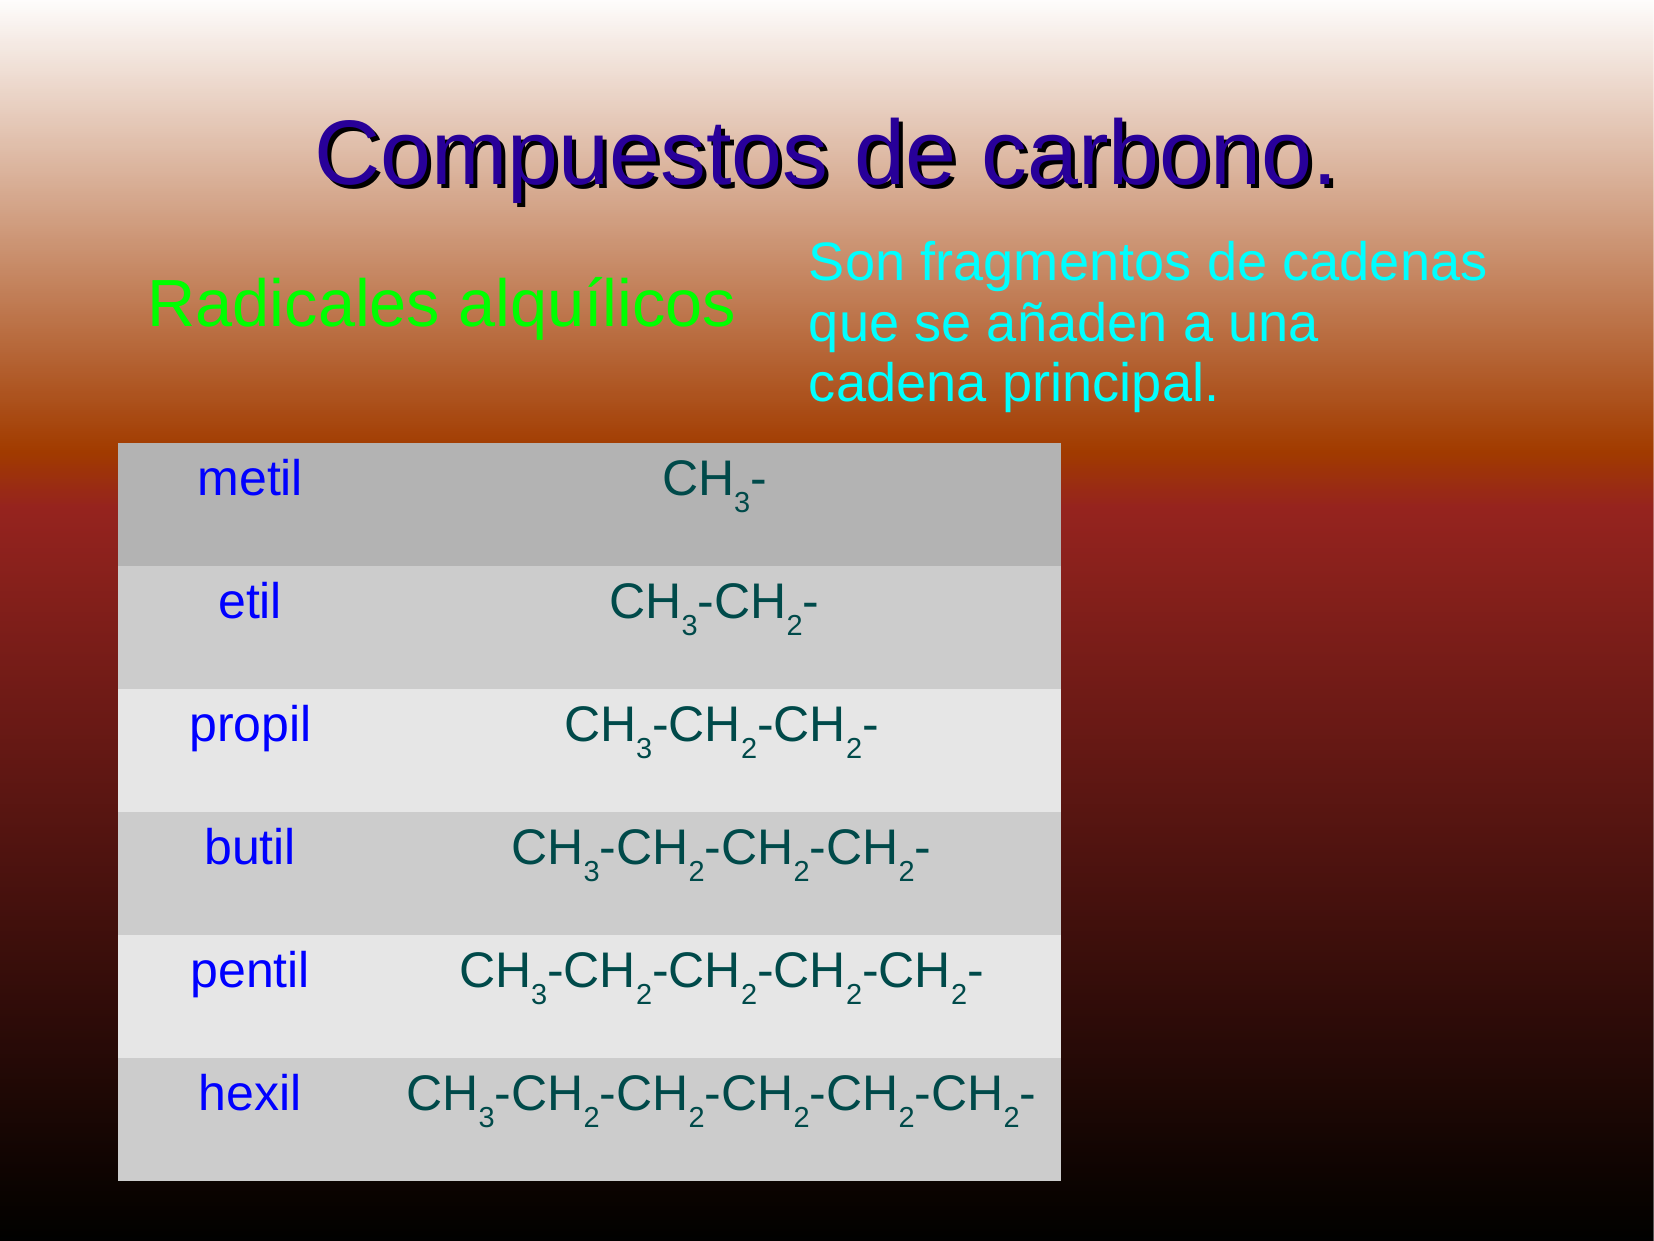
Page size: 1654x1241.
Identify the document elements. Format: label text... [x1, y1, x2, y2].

table_cell butil [118, 812, 382, 935]
table_cell pentil [118, 935, 382, 1058]
table_cell hexil [118, 1058, 382, 1181]
title Compuestos de carbono. [82, 49, 1571, 257]
table_cell etil [118, 566, 382, 689]
table_header CH3- [382, 443, 1061, 566]
picture [0, 0, 1654, 1241]
table_cell CH3-CH2-CH2-CH2-CH2- [382, 935, 1061, 1058]
table_cell CH3-CH2-CH2-CH2- [382, 812, 1061, 935]
table_cell CH3-CH2- [382, 566, 1061, 689]
text_box Son fragmentos de cadenas que se añaden a una cadena principal. [738, 257, 1506, 415]
list Radicales alquílicos [76, 265, 739, 416]
table_cell propil [118, 689, 382, 812]
table_cell CH3-CH2-CH2- [382, 689, 1061, 812]
table_cell CH3-CH2-CH2-CH2-CH2-CH2- [382, 1058, 1061, 1181]
table_header metil [118, 443, 382, 566]
